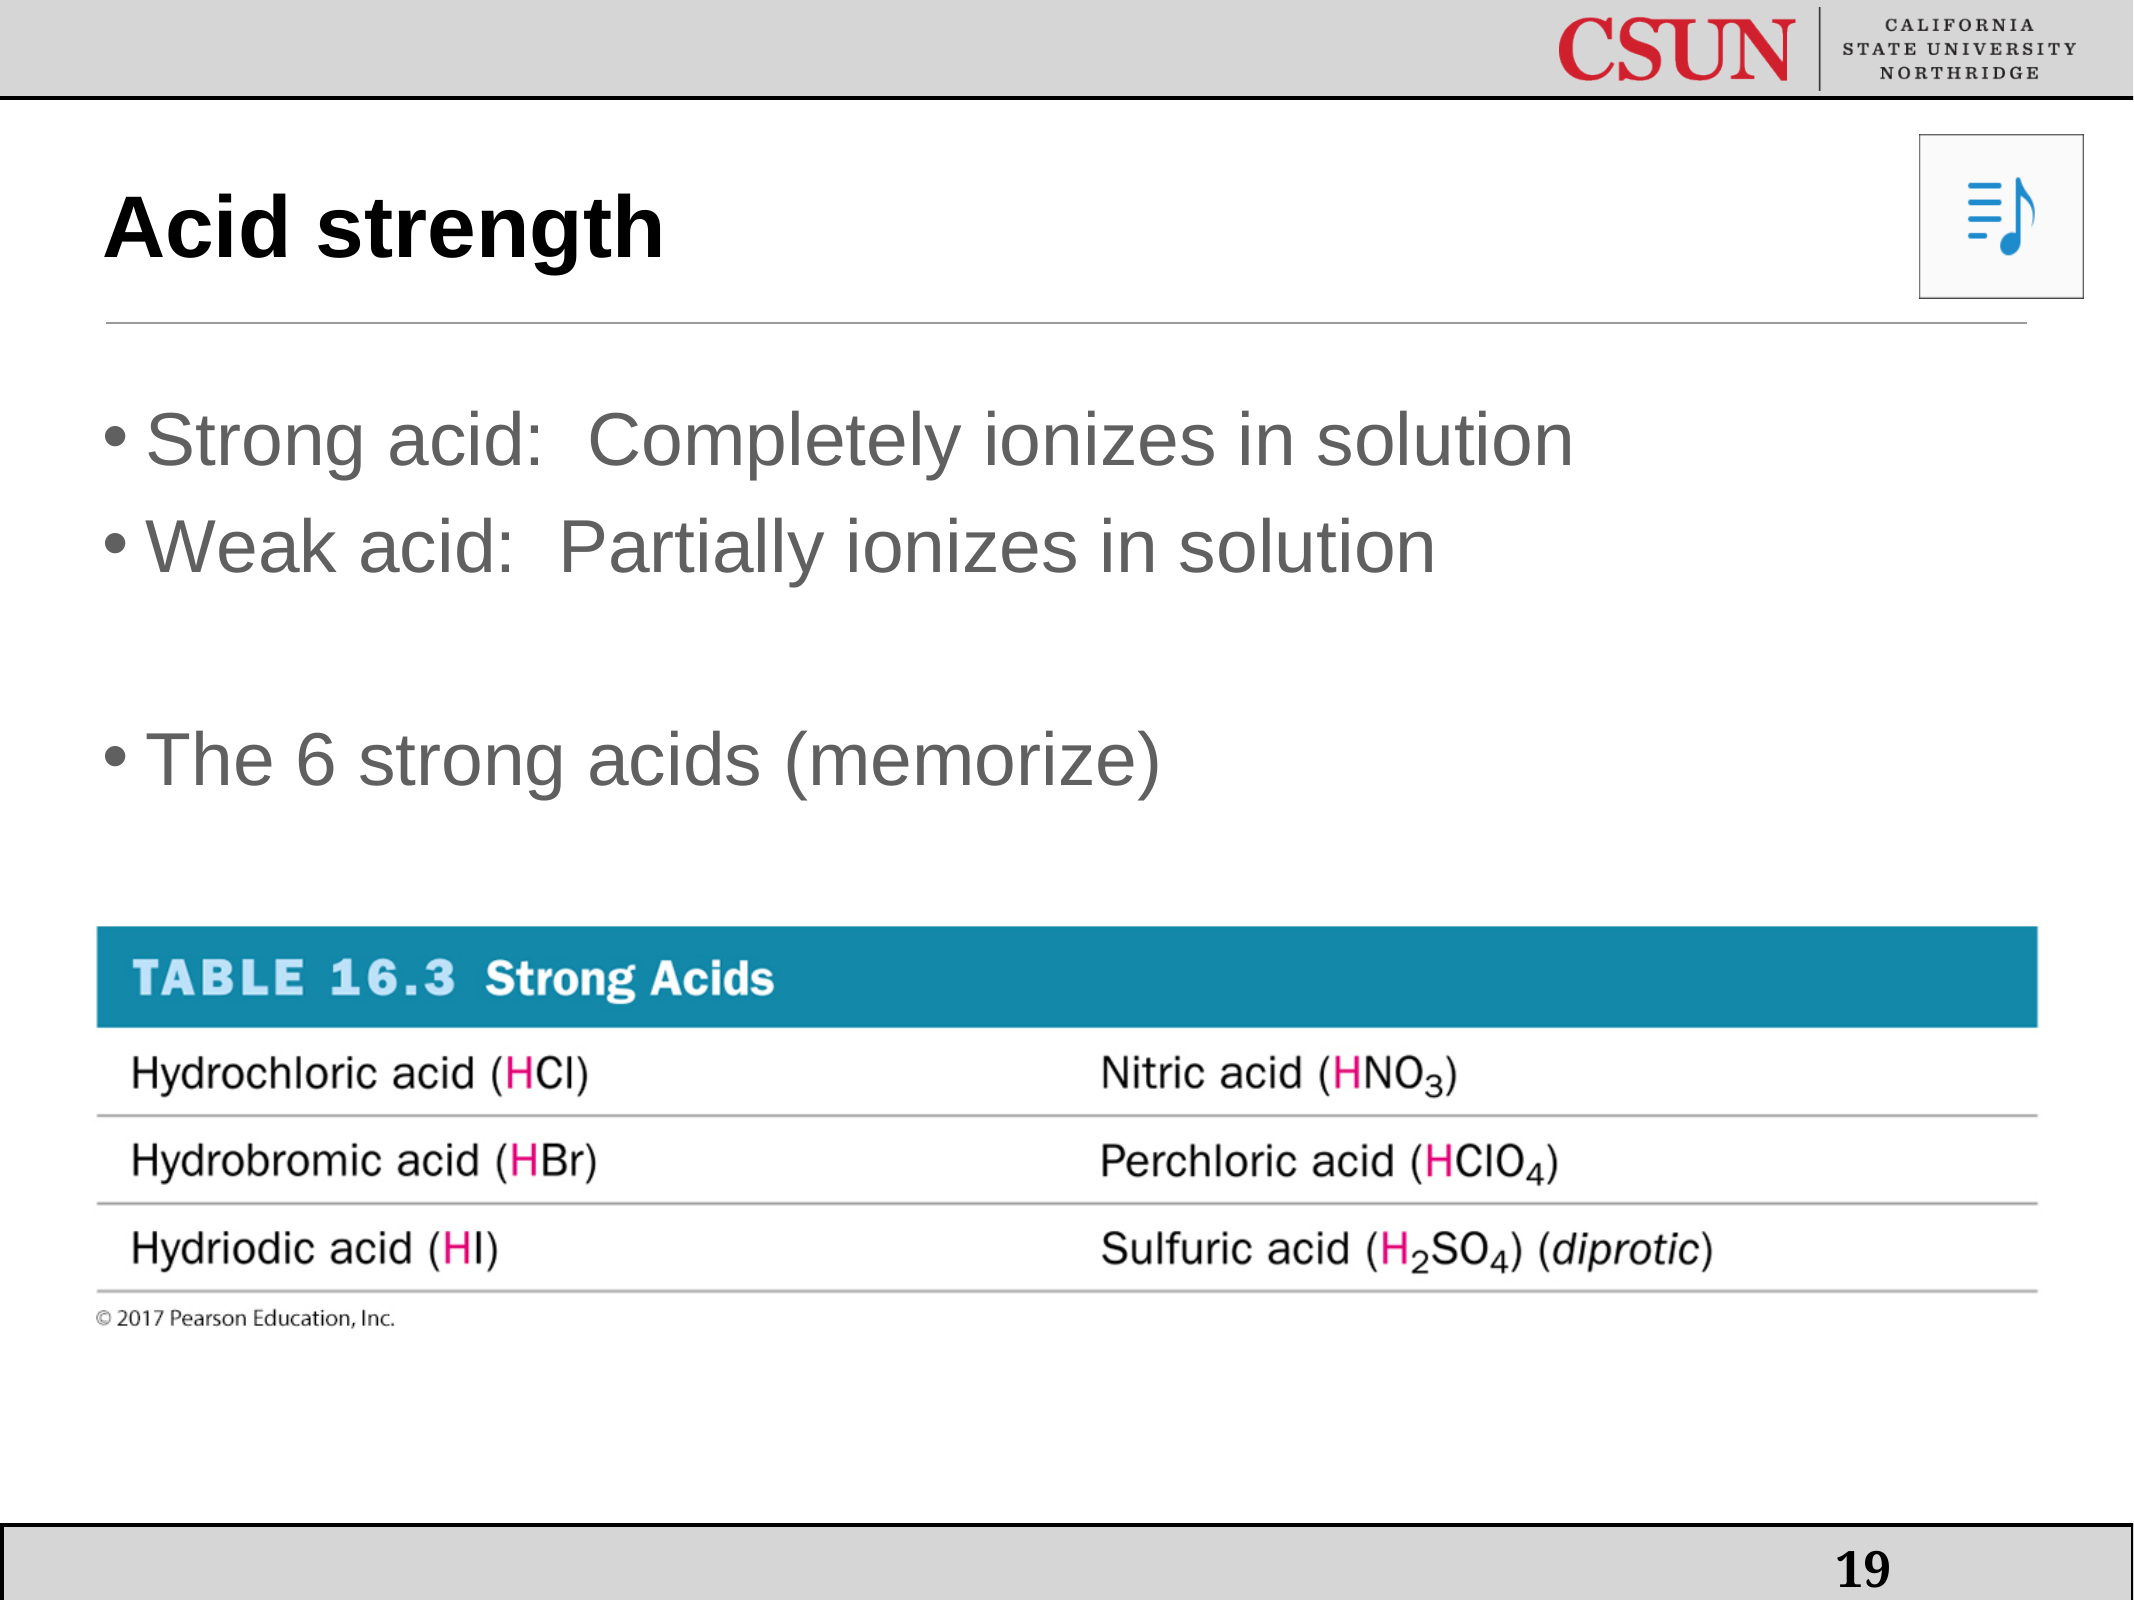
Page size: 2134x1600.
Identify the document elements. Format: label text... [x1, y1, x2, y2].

picture [81, 911, 2054, 1340]
text_box [1917, 132, 2086, 301]
picture [1559, 7, 2076, 91]
list Strong acid: Completely ionizes in solution Weak acid: Partially ionizes in solution The 6 strong acids (memorize) [93, 382, 2040, 833]
title Acid strength [93, 104, 2040, 284]
